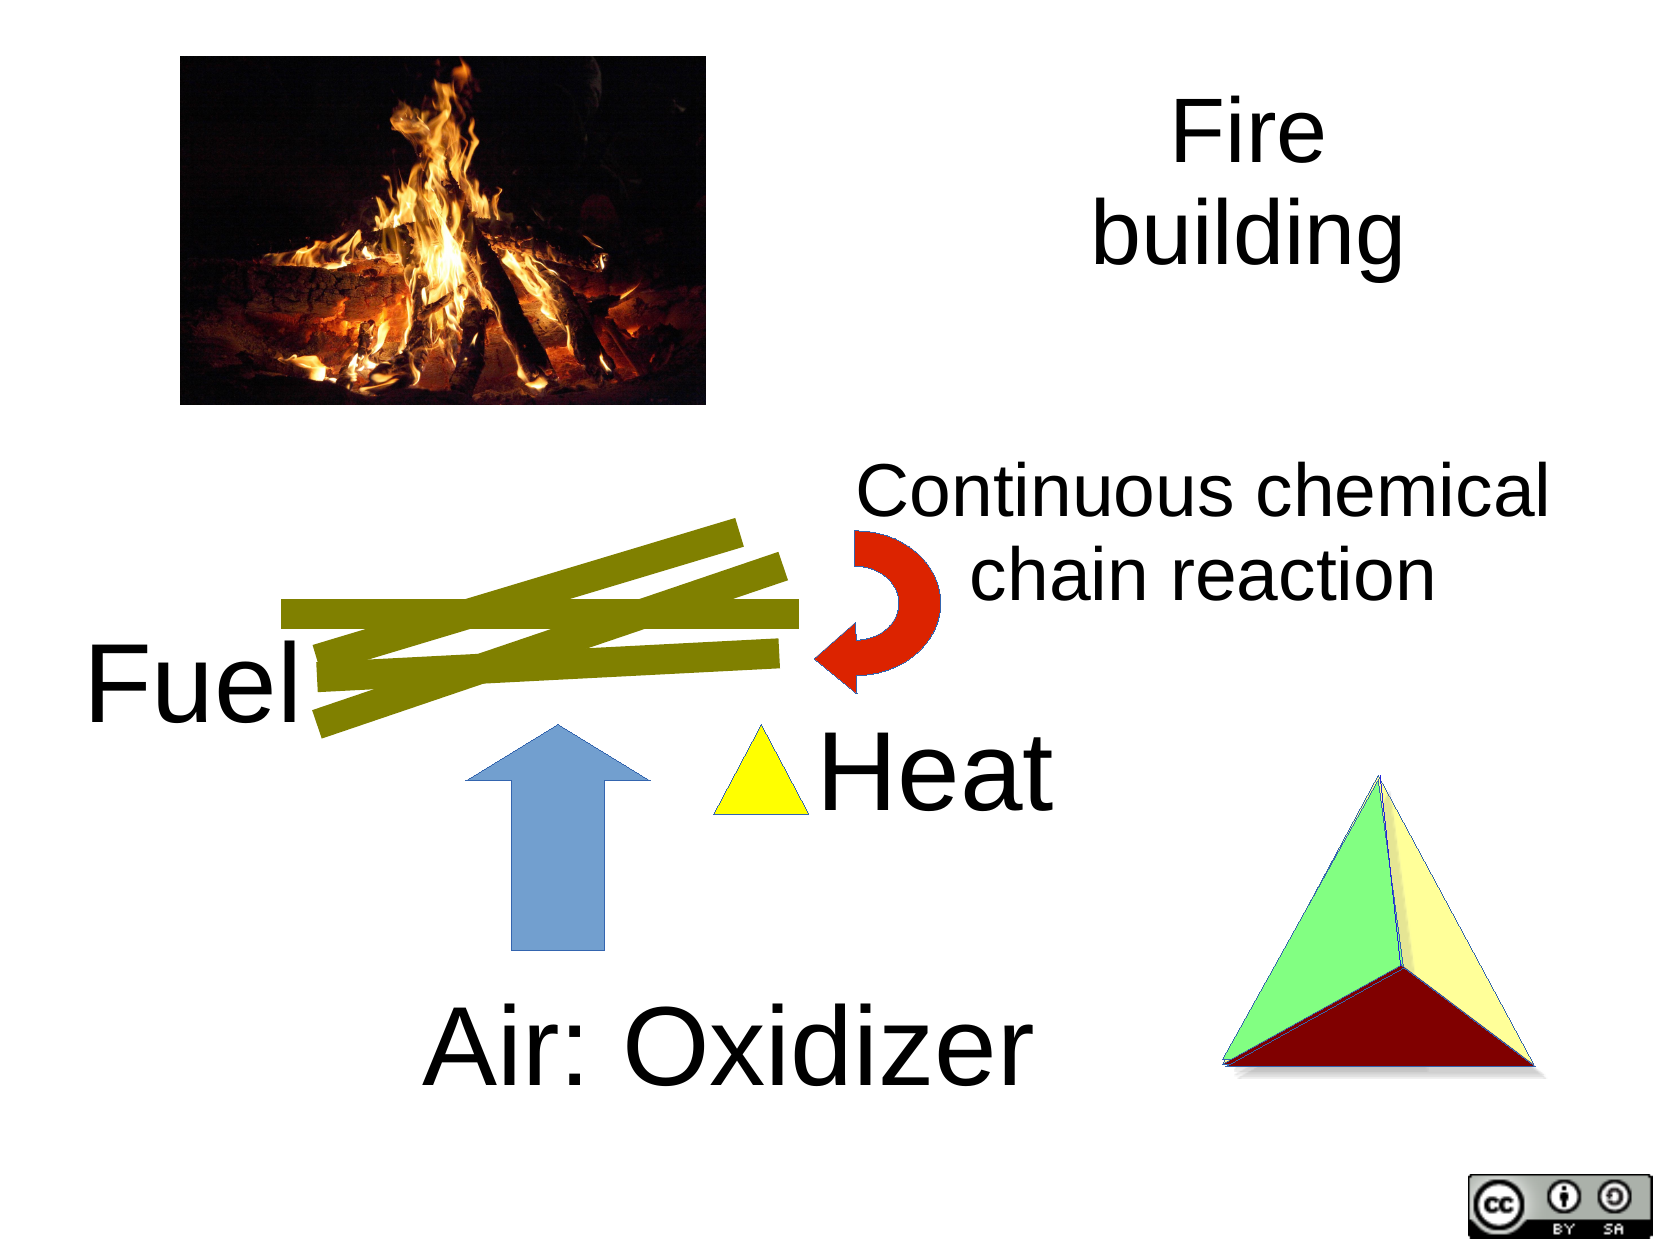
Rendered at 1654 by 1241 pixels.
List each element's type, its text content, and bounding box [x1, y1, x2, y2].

text_box [465, 724, 651, 951]
text_box [1222, 775, 1536, 1067]
text_box Air: Oxidizer [407, 976, 1050, 1117]
text_box [713, 724, 801, 815]
picture [1468, 1174, 1653, 1239]
picture [180, 56, 706, 406]
text_box [814, 624, 938, 694]
text_box Continuous chemical chain reaction [840, 441, 1567, 624]
text_box Fuel [68, 613, 317, 755]
text_box Fire building [1030, 79, 1468, 285]
text_box Heat [801, 701, 1070, 842]
